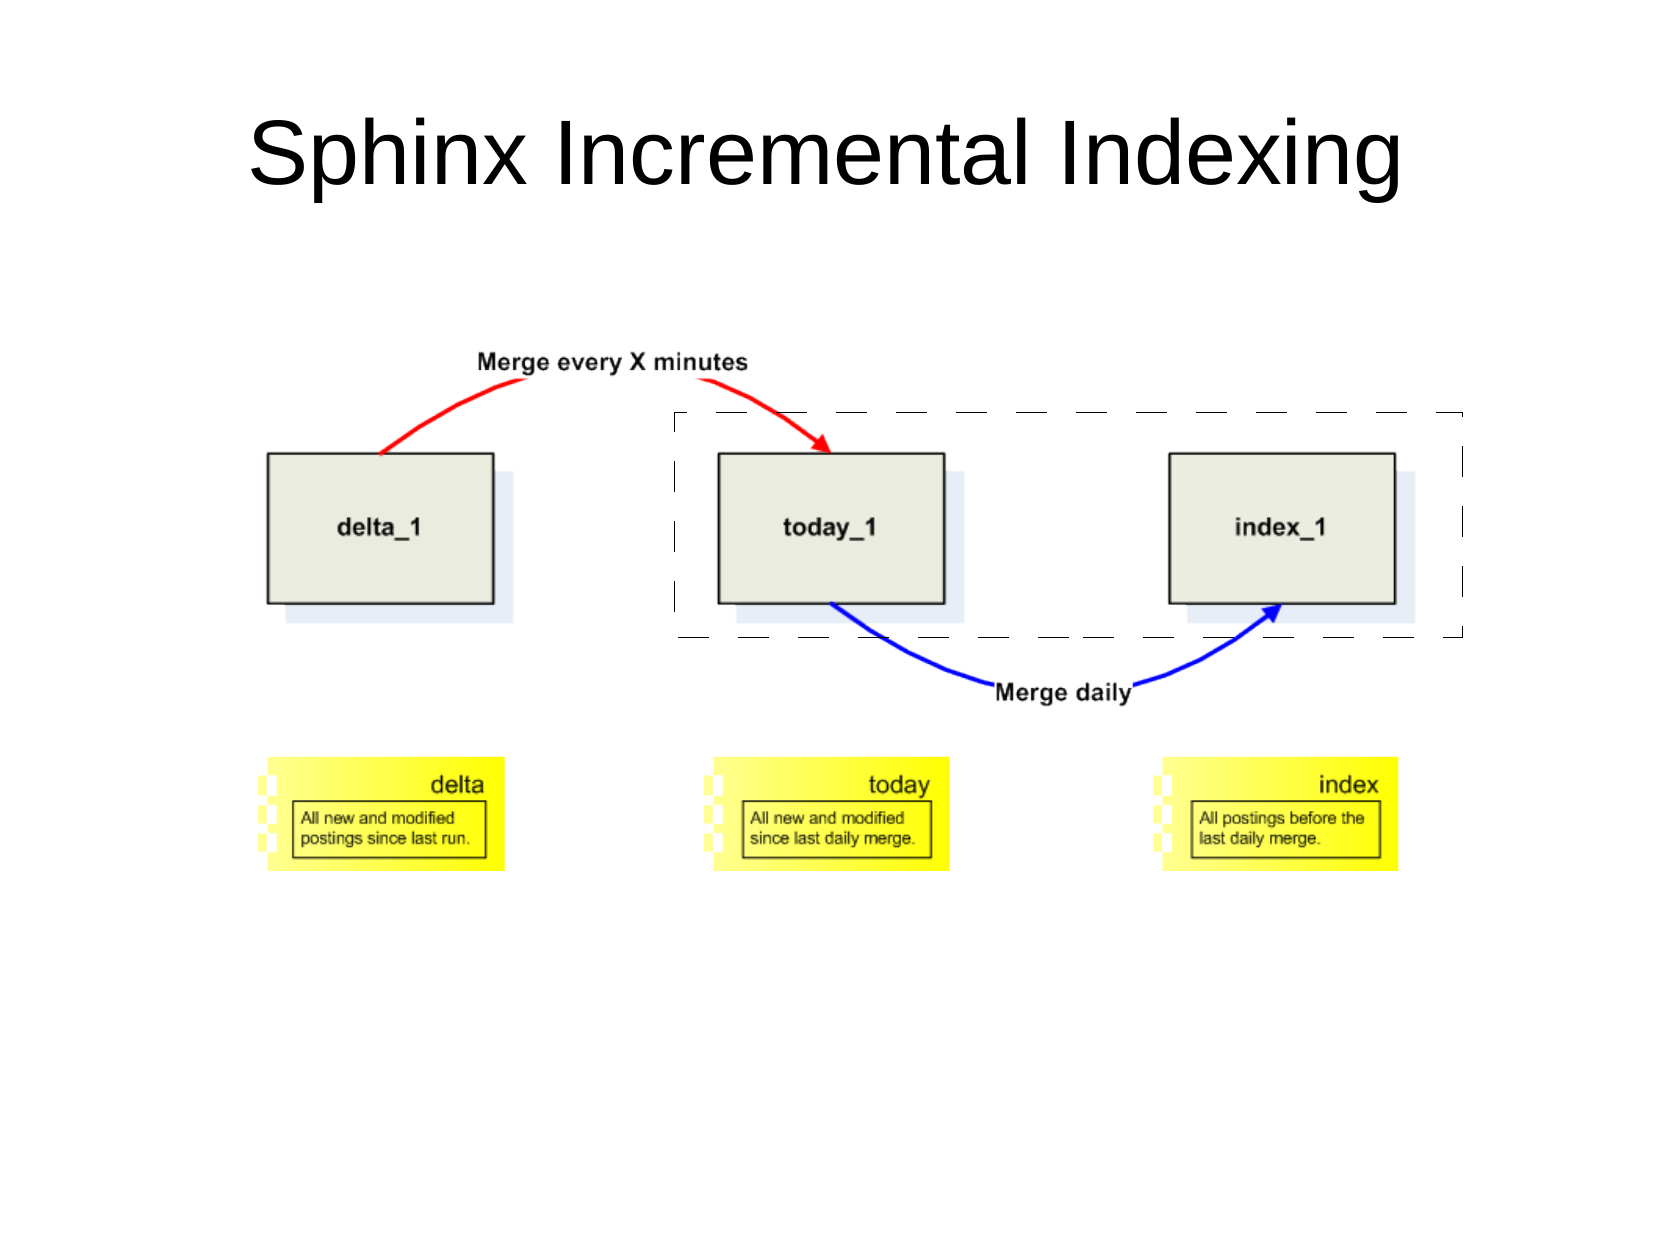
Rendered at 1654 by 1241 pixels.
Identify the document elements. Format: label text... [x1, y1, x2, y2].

title Sphinx Incremental Indexing [82, 56, 1571, 250]
picture [258, 344, 1416, 871]
